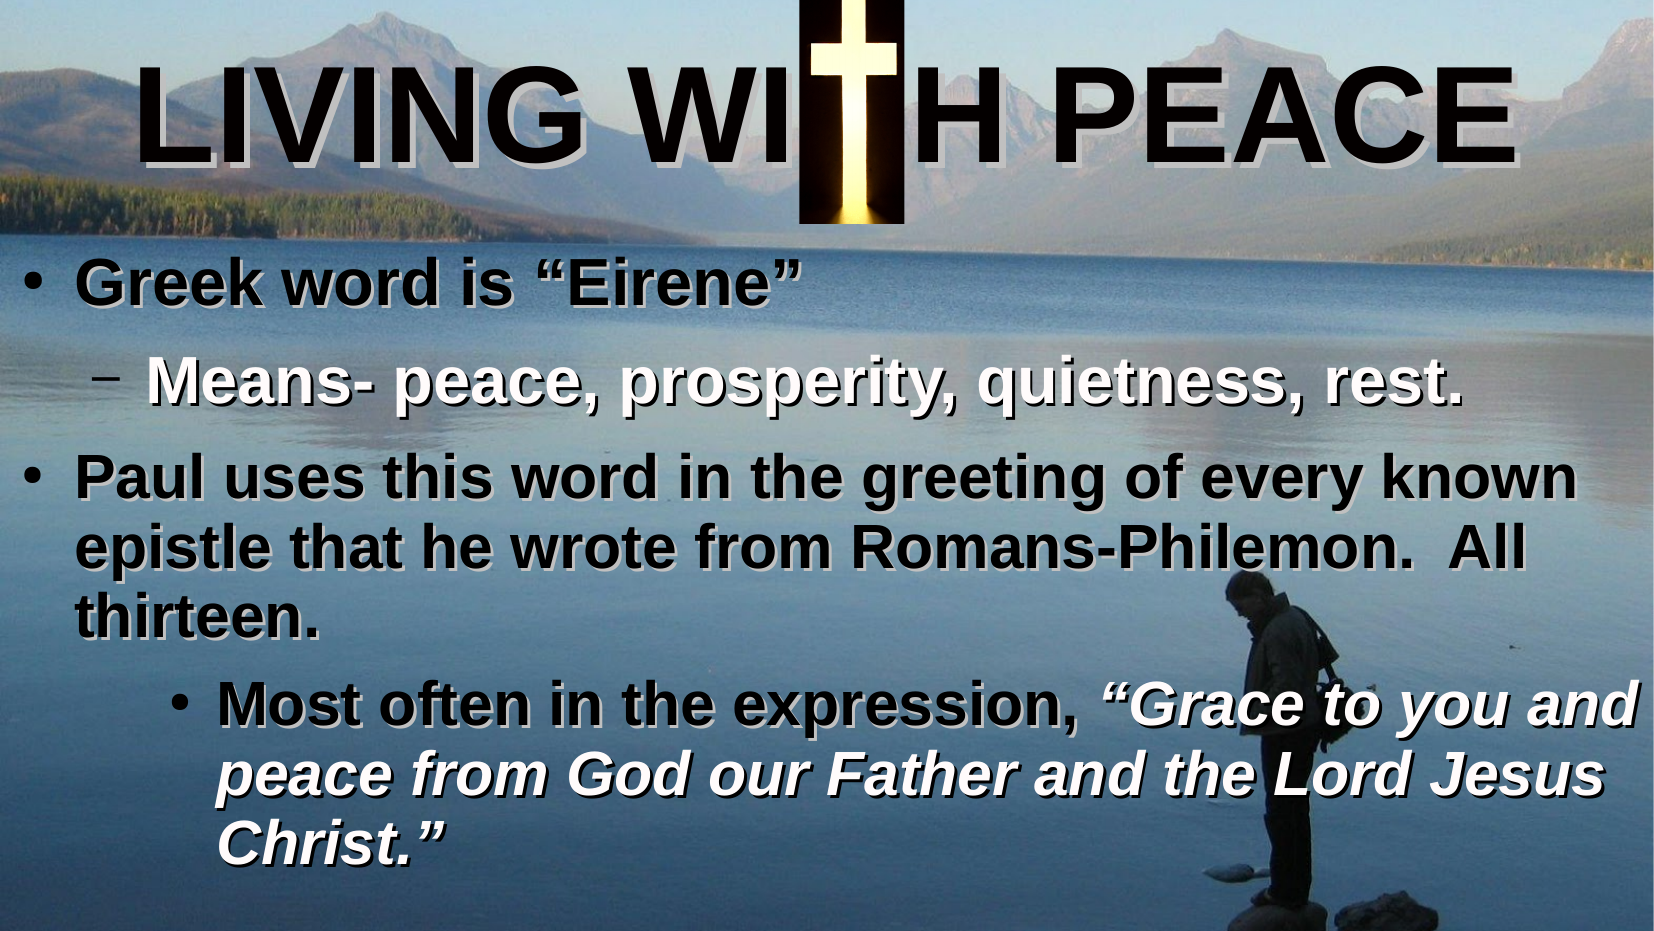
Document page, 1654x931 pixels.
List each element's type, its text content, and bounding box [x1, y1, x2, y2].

picture [0, 0, 1654, 931]
title LIVING WI H PEACE [905, 37, 1571, 193]
title LIVING WI H PEACE [82, 37, 799, 193]
list Greek word is “Eirene” Means- peace, prosperity, quietness, rest. Paul uses this word in the greeting of every known epistle that he wrote from Romans-Philemon. All thirteen. Most often in the expression, “Grace to you and peace from God our Father and the Lord Jesus Christ.” [3, 245, 1654, 931]
